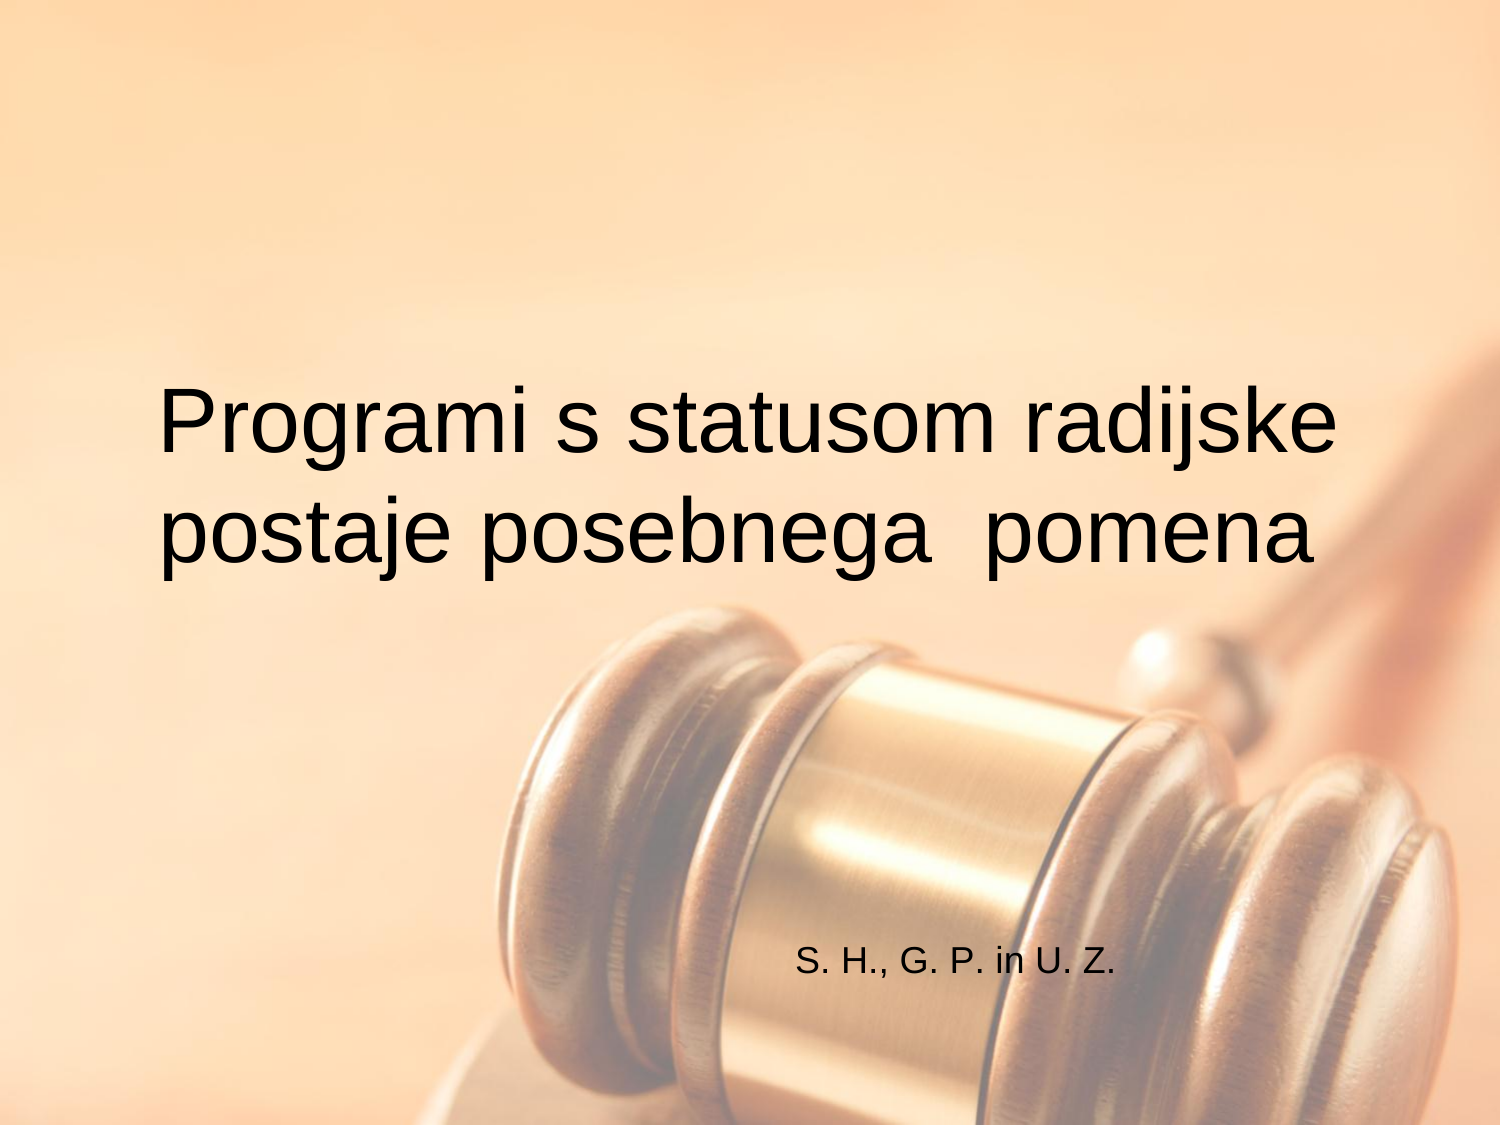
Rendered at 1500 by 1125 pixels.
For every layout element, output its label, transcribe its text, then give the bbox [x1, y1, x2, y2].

text_box Programi s statusom radijske postaje posebnega pomena [112, 349, 1388, 592]
picture [0, 0, 1500, 1125]
text_box S. H., G. P. in U. Z. [498, 928, 1414, 1079]
